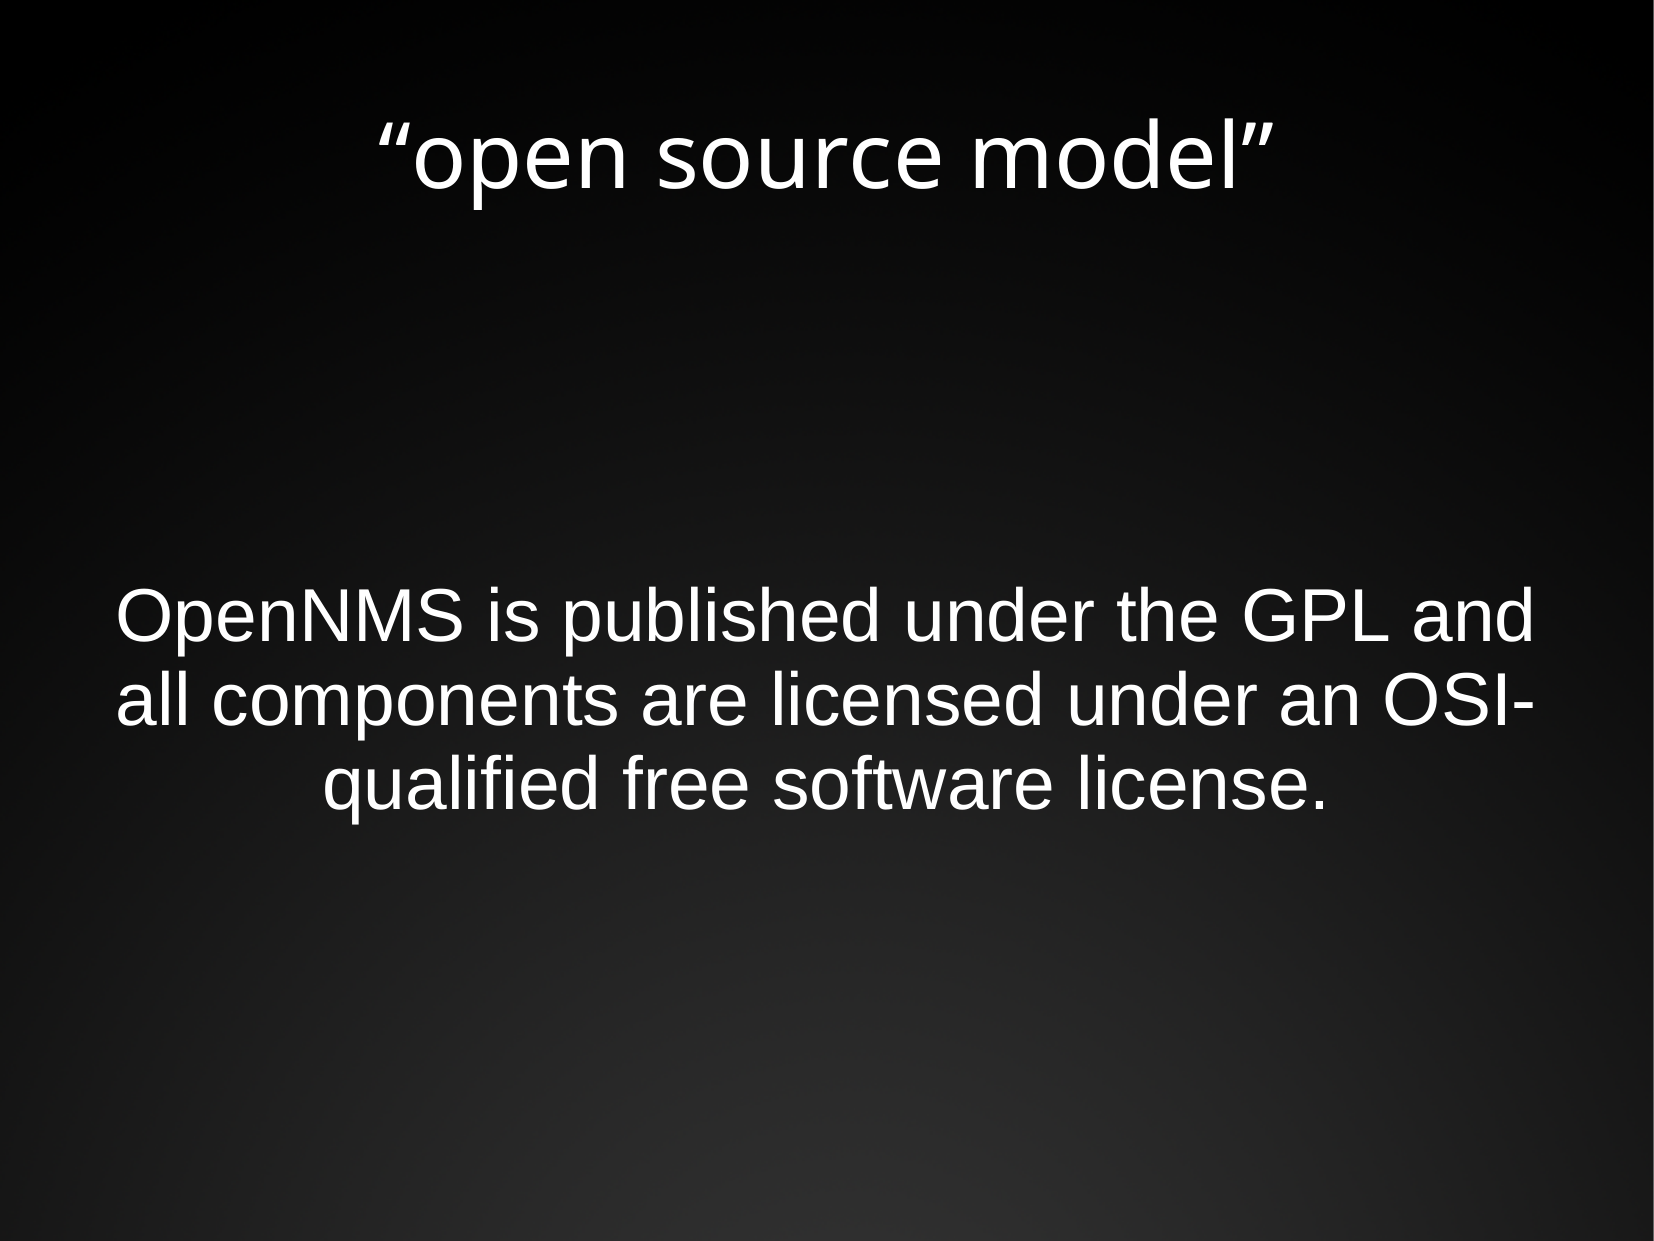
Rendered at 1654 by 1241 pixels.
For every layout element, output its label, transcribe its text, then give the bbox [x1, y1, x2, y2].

picture [0, 0, 1654, 1241]
subtitle OpenNMS is published under the GPL and all components are licensed under an OSI-qualified free software license. [82, 290, 1571, 1109]
title “open source model” [82, 49, 1571, 257]
